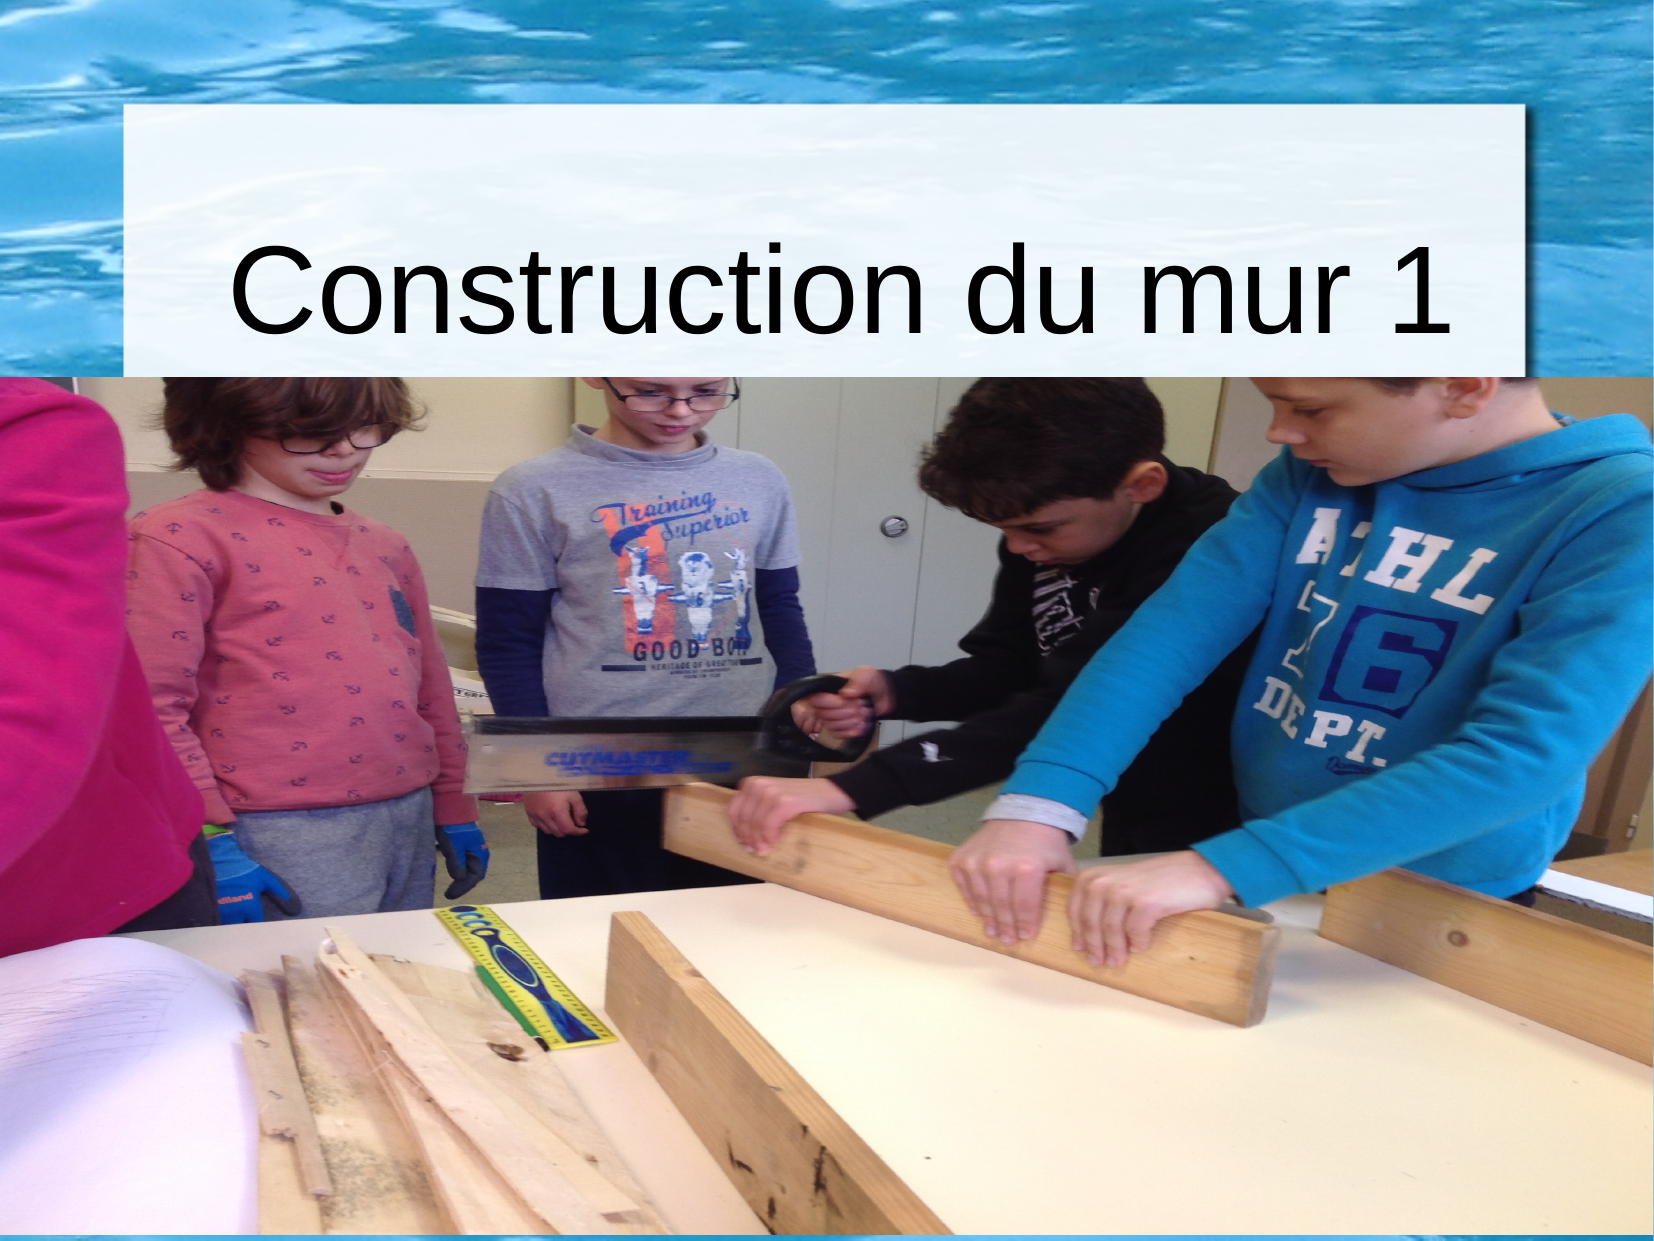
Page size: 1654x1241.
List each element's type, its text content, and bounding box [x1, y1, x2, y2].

picture [0, 0, 1654, 1241]
text_box Construction du mur 1 [212, 212, 1477, 368]
